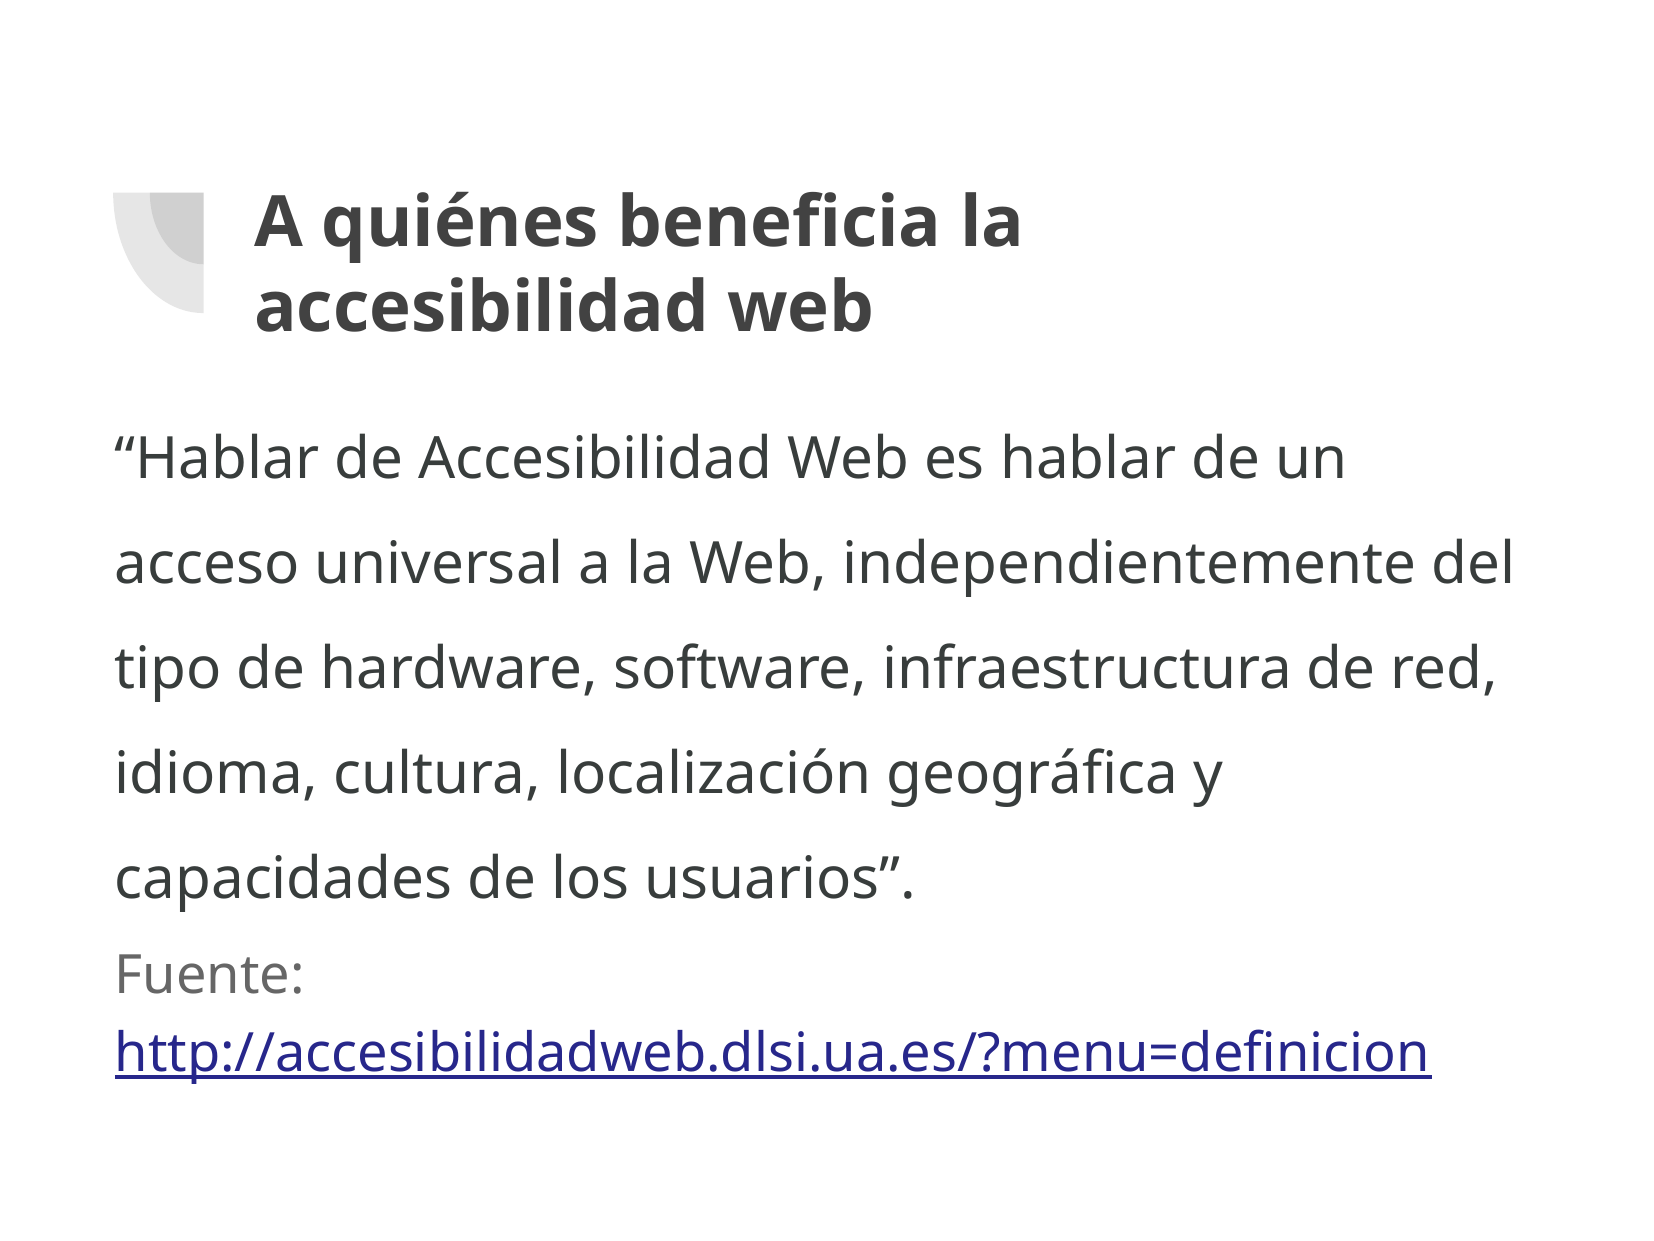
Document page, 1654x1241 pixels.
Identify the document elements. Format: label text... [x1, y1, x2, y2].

title A quiénes beneficia la accesibilidad web [235, 157, 1508, 386]
text_box “Hablar de Accesibilidad Web es hablar de un acceso universal a la Web, independientemente del tipo de hardware, software, infraestructura de red, idioma, cultura, localización geográfica y capacidades de los usuarios”. Fuente: http://accesibilidadweb.dlsi.ua.es/?menu=definicion [114, 385, 1539, 1162]
